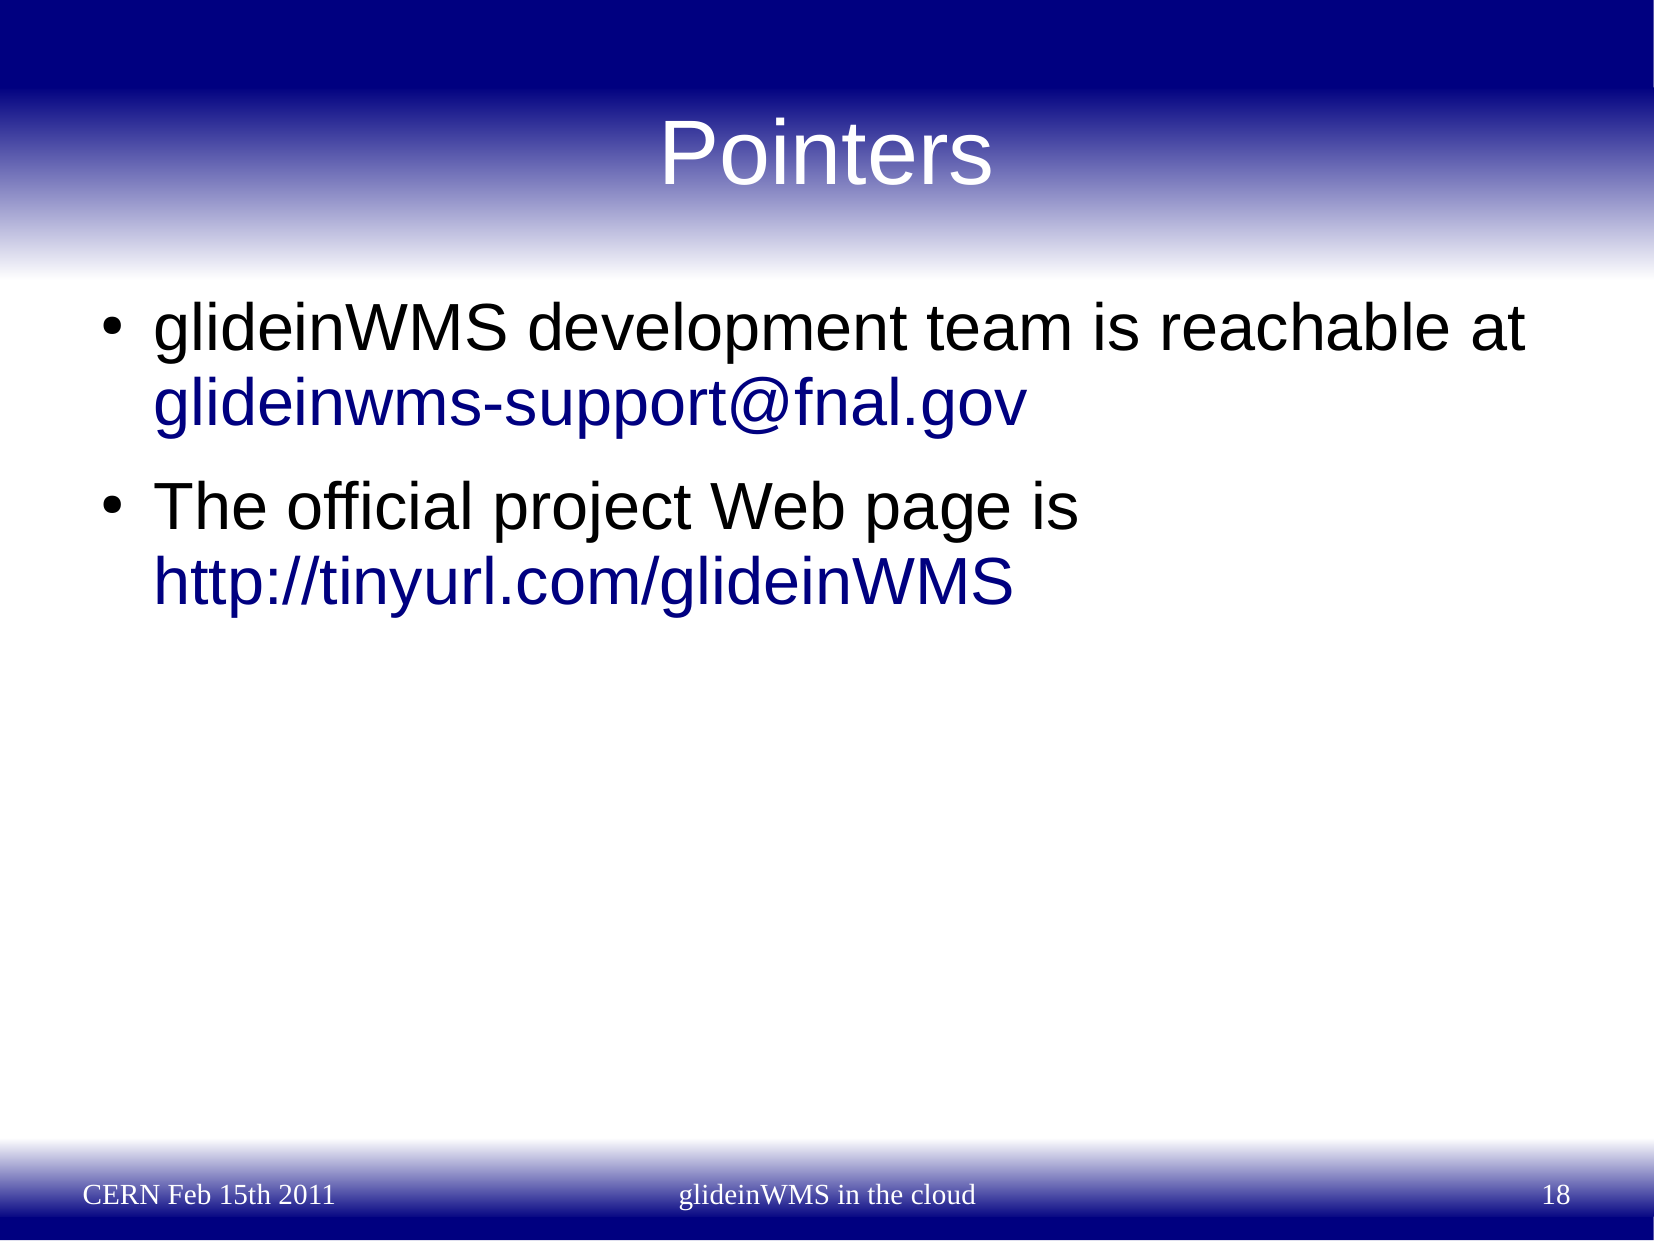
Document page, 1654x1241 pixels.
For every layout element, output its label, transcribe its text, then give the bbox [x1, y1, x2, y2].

title Pointers [82, 56, 1571, 250]
list glideinWMS development team is reachable at glideinwms-support@fnal.gov The official project Web page is http://tinyurl.com/glideinWMS [82, 290, 1571, 1109]
